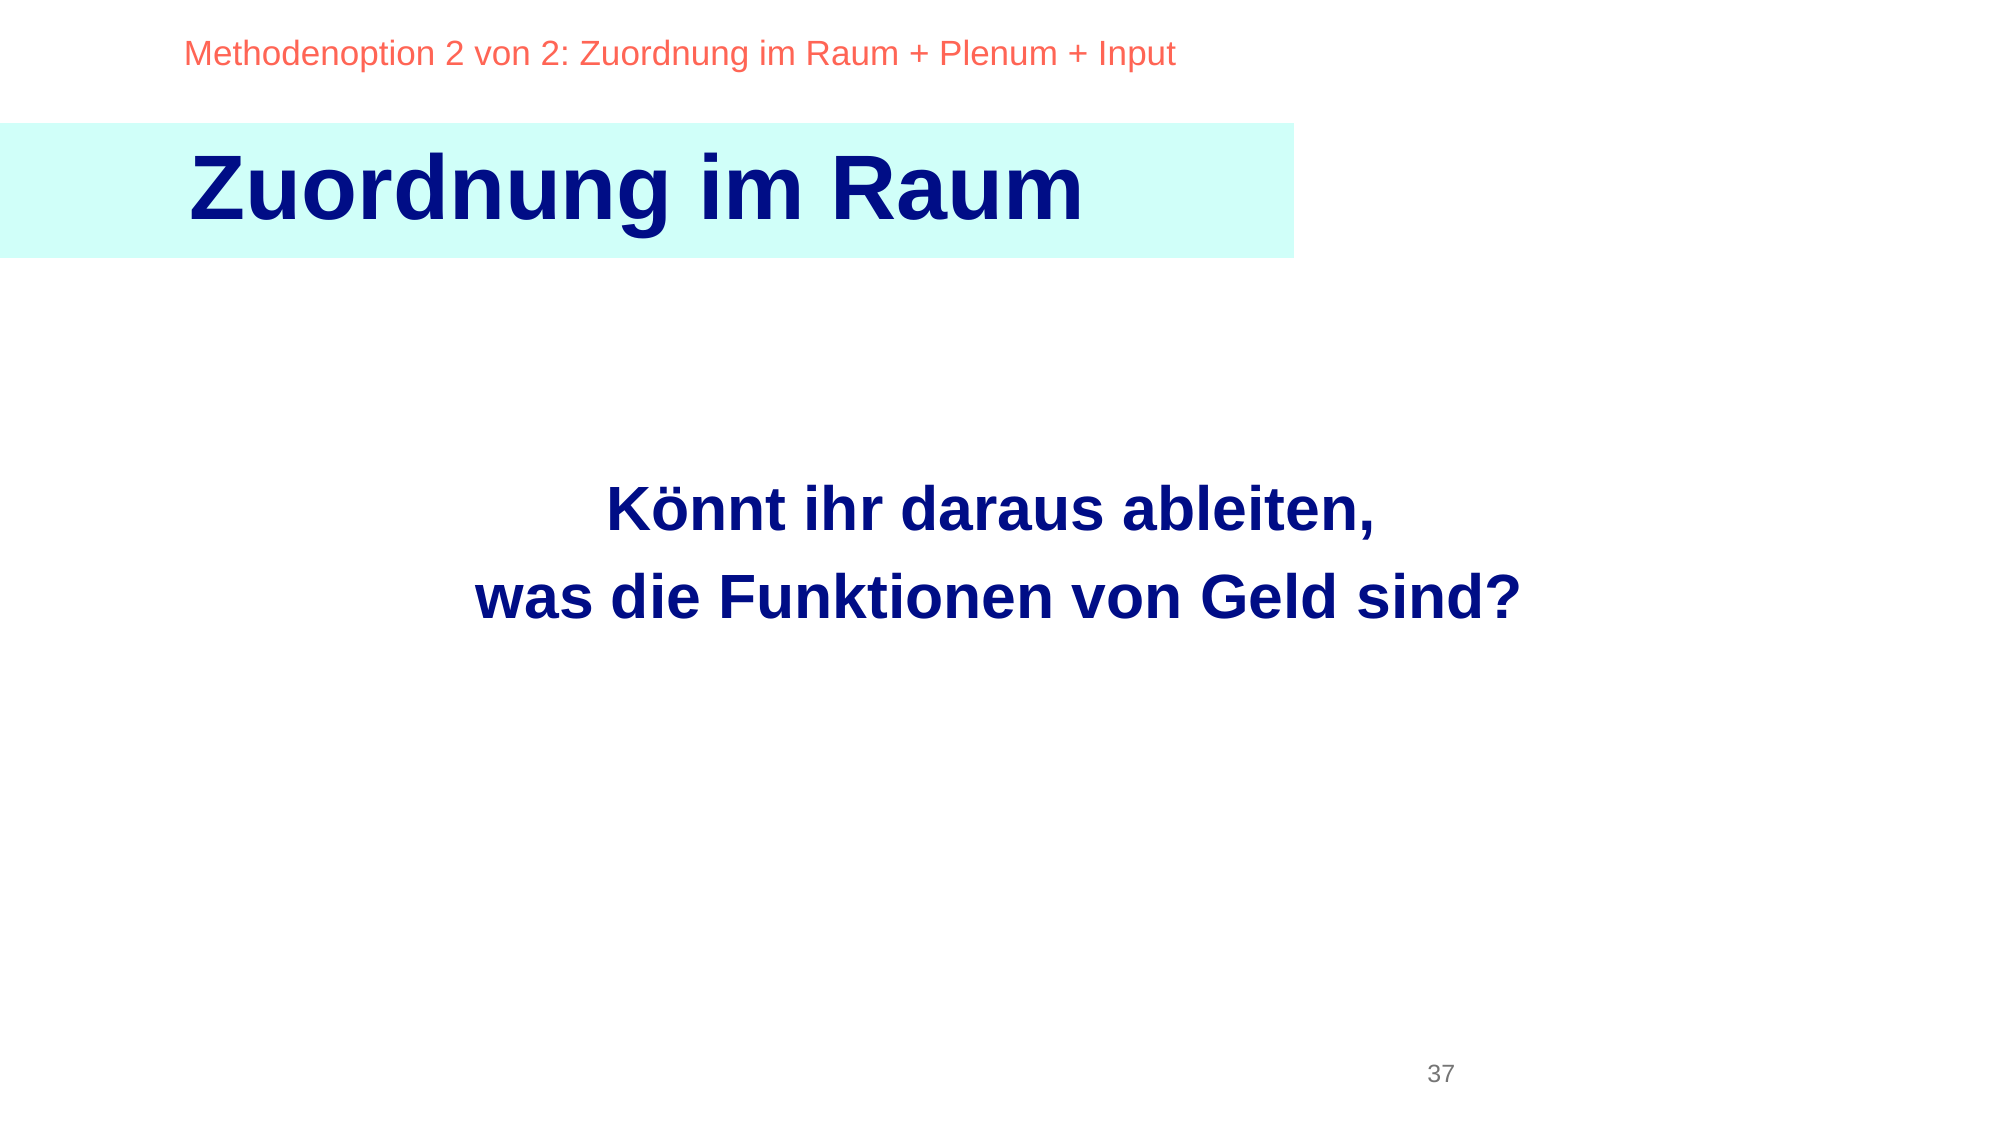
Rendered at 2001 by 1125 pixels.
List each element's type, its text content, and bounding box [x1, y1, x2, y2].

list Methodenoption 2 von 2: Zuordnung im Raum + Plenum + Input [137, 27, 1373, 107]
list Könnt ihr daraus ableiten, was die Funktionen von Geld sind? [137, 469, 1863, 657]
list Zuordnung im Raum [137, 129, 1294, 258]
